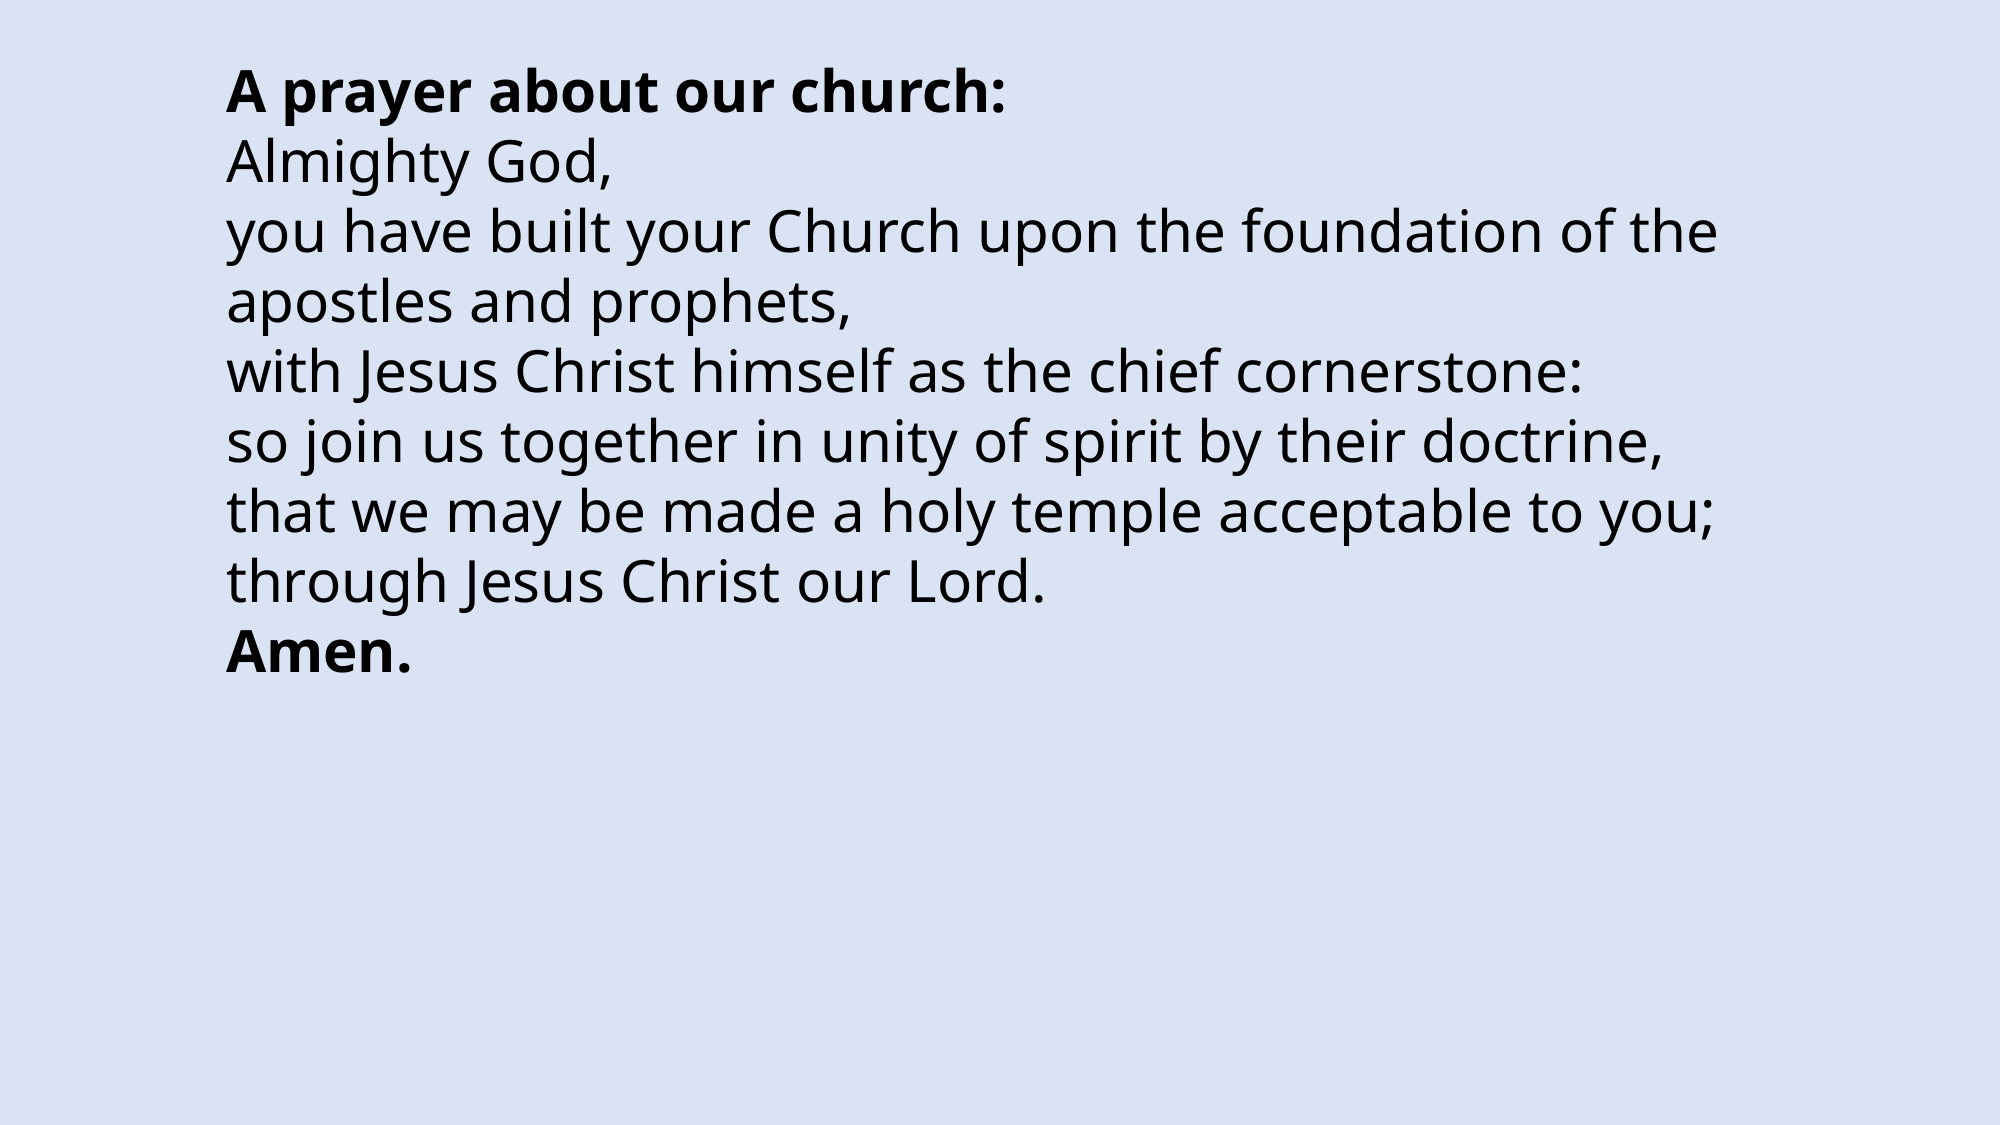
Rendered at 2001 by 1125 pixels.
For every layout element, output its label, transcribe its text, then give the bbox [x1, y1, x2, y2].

text_box A prayer about our church: Almighty God, you have built your Church upon the foundation of the apostles and prophets, with Jesus Christ himself as the chief cornerstone: so join us together in unity of spirit by their doctrine, that we may be made a holy temple acceptable to you; through Jesus Christ our Lord. Amen. [210, 46, 1910, 698]
